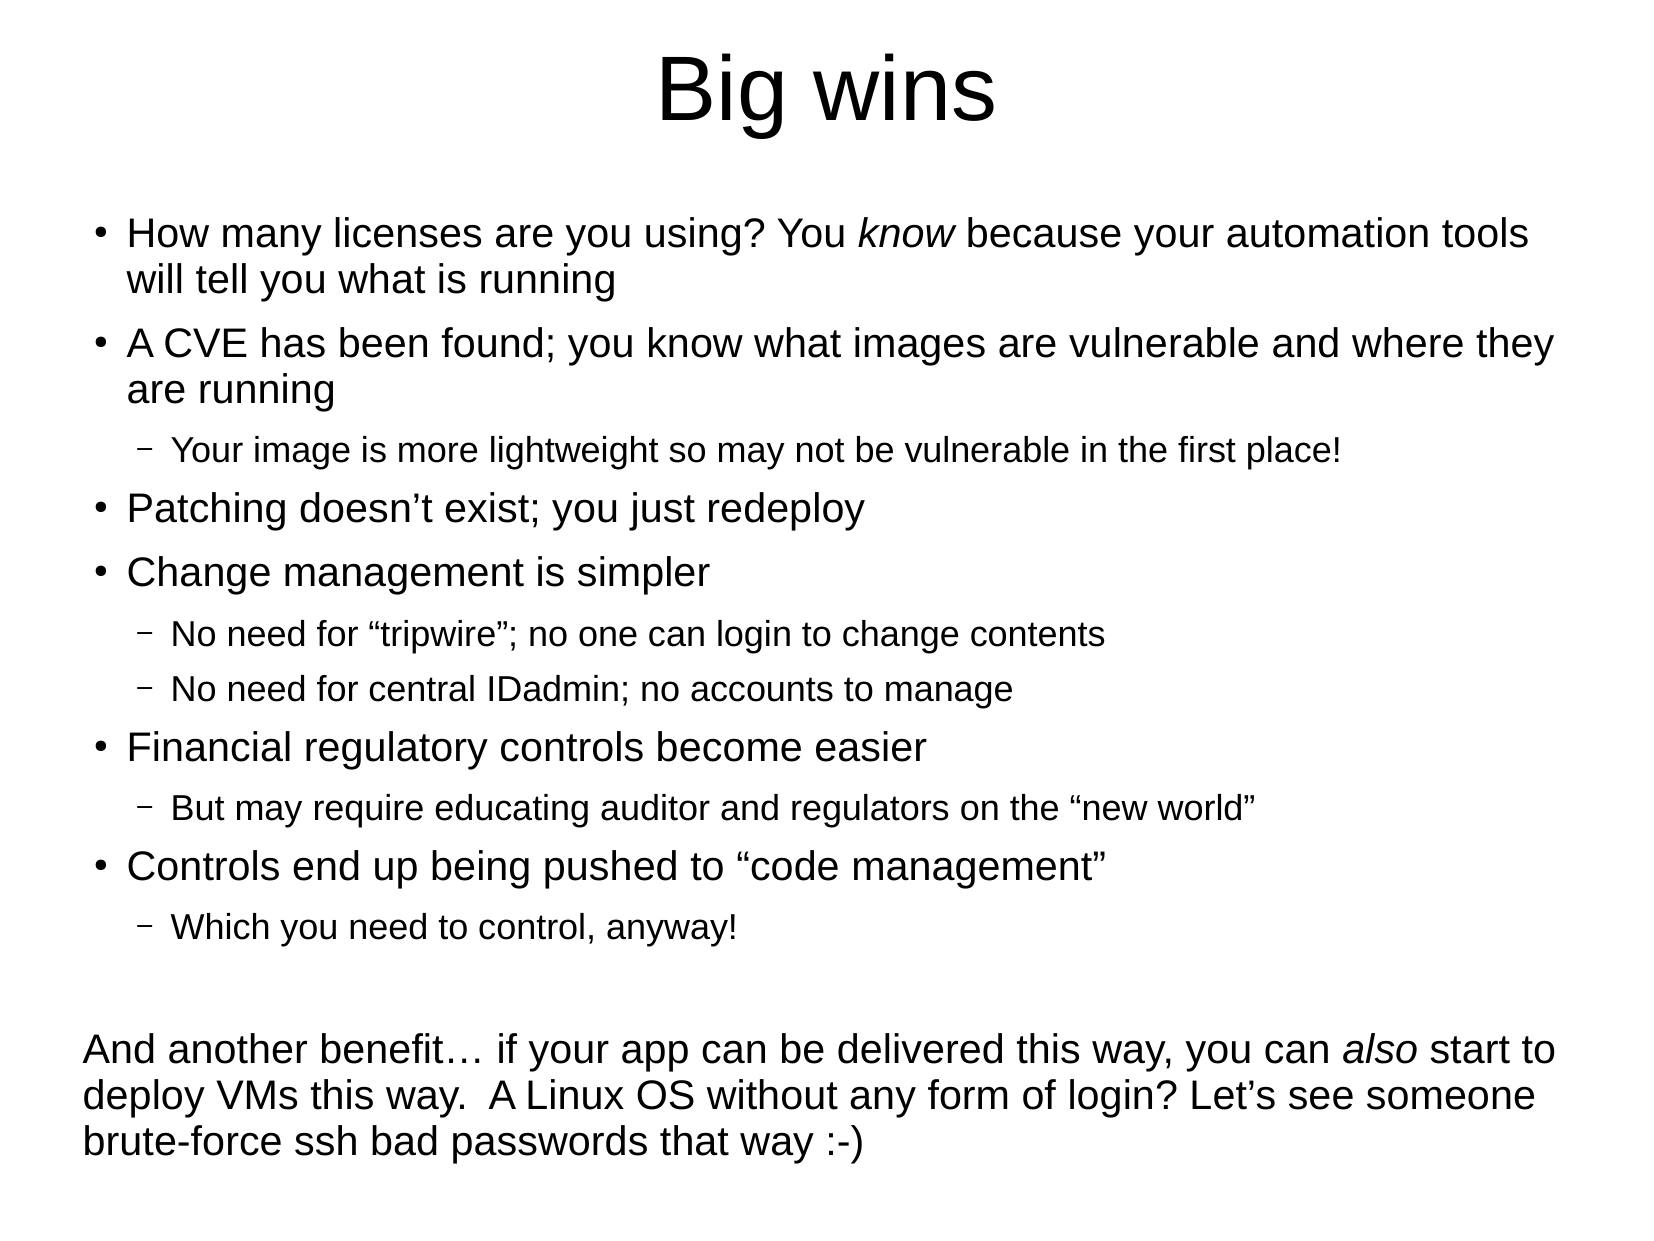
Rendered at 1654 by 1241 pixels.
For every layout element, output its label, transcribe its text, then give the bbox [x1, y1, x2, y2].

title Big wins [82, 13, 1571, 166]
list How many licenses are you using? You know because your automation tools will tell you what is running A CVE has been found; you know what images are vulnerable and where they are running Your image is more lightweight so may not be vulnerable in the first place! Patching doesn’t exist; you just redeploy Change management is simpler No need for “tripwire”; no one can login to change contents No need for central IDadmin; no accounts to manage Financial regulatory controls become easier But may require educating auditor and regulators on the “new world” Controls end up being pushed to “code management” Which you need to control, anyway! And another benefit… if your app can be delivered this way, you can also start to deploy VMs this way. A Linux OS without any form of login? Let’s see someone brute-force ssh bad passwords that way :-) [82, 210, 1571, 1171]
